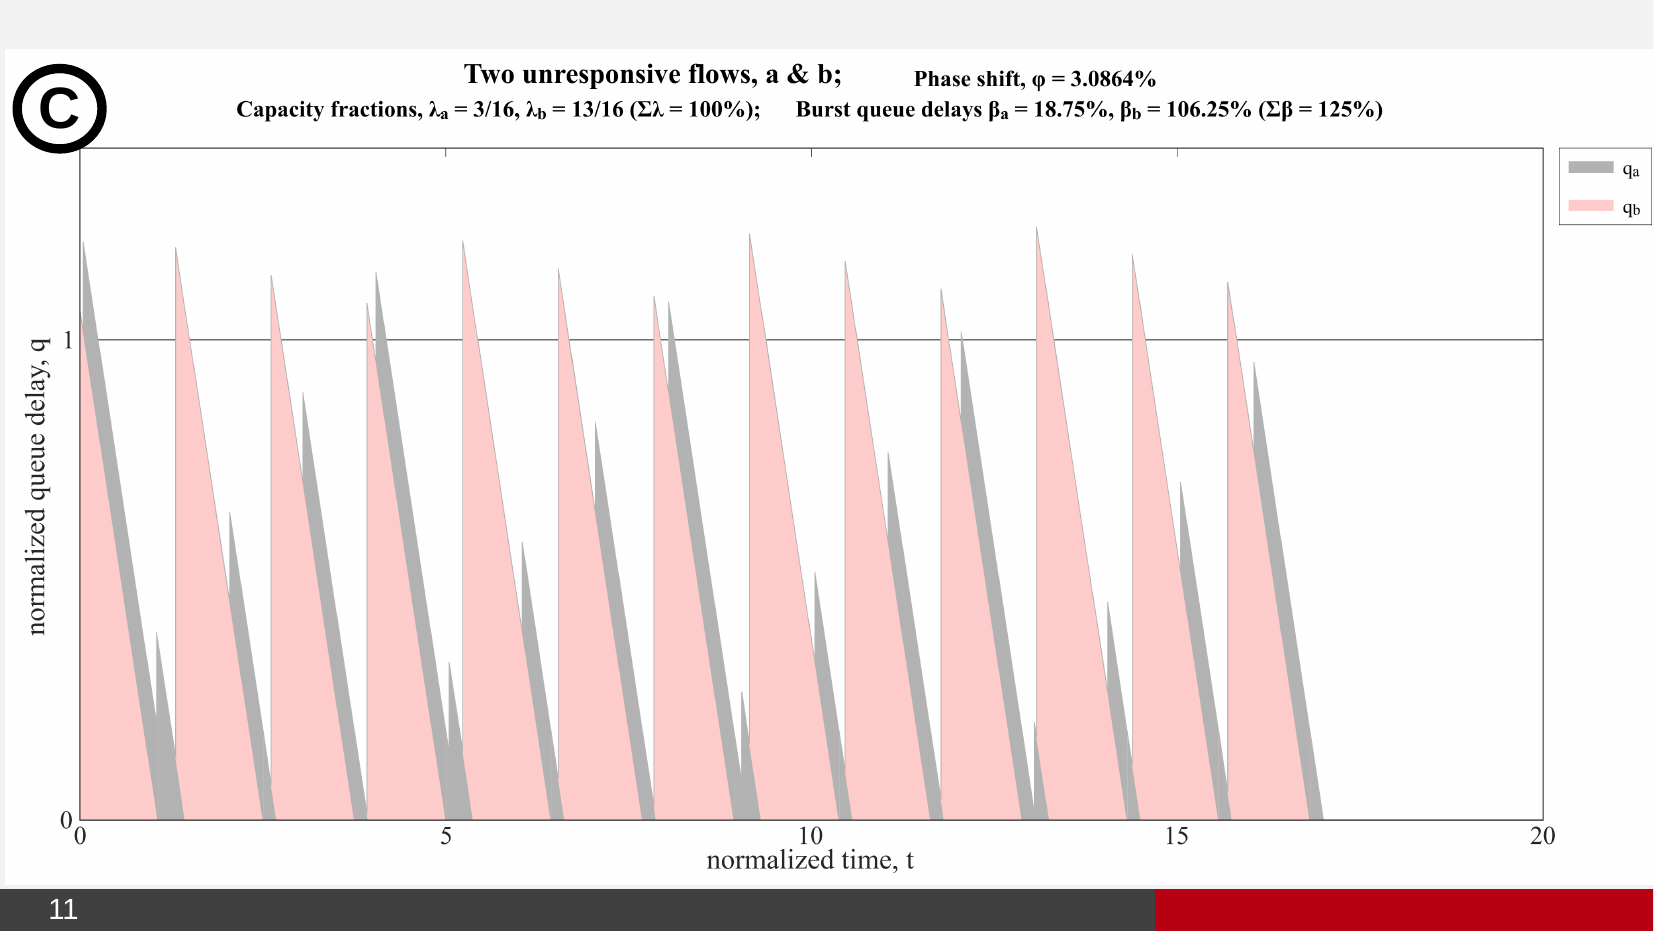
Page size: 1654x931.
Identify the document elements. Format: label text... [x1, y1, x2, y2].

text_box C [17, 68, 103, 149]
picture [5, 49, 1654, 885]
